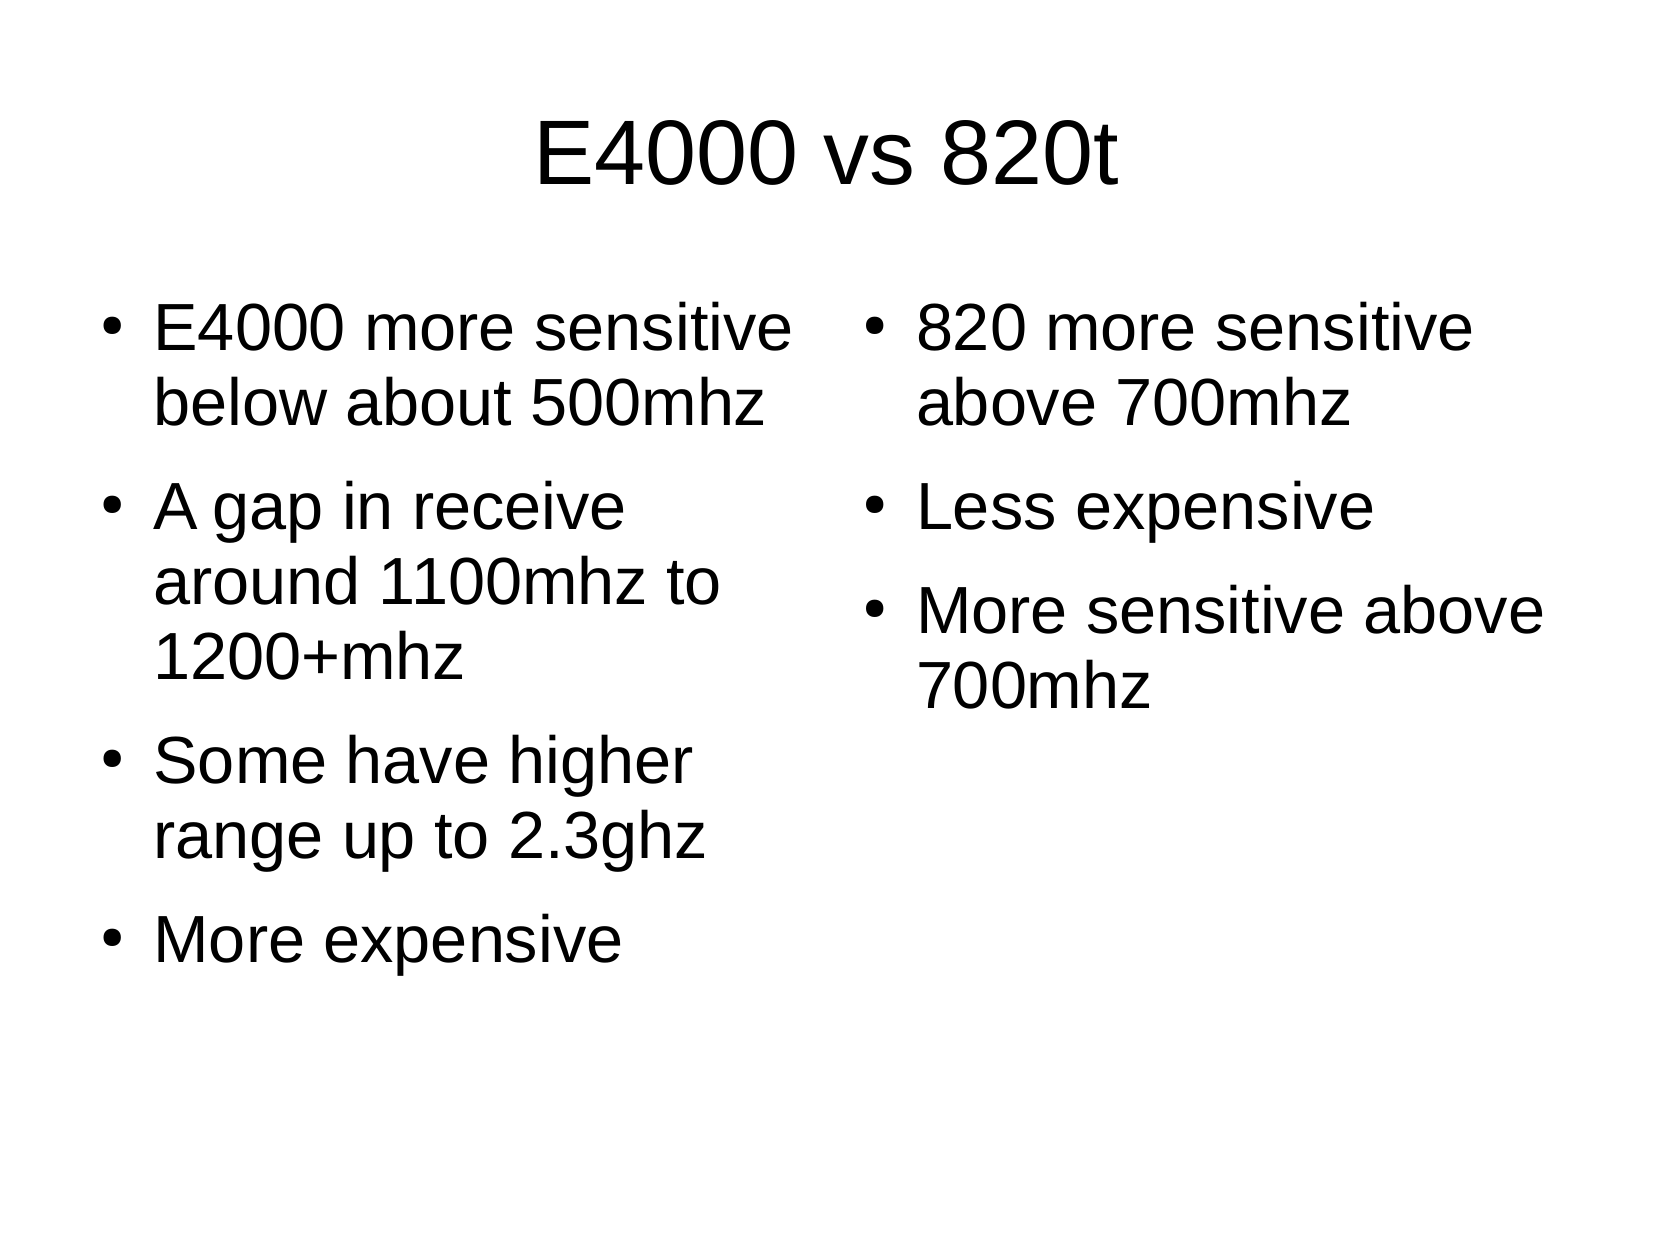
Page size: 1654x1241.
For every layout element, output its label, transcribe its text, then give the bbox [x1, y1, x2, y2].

title E4000 vs 820t [82, 49, 1571, 257]
list 820 more sensitive above 700mhz Less expensive More sensitive above 700mhz [845, 290, 1572, 1109]
list E4000 more sensitive below about 500mhz A gap in receive around 1100mhz to 1200+mhz Some have higher range up to 2.3ghz More expensive [82, 290, 809, 1109]
